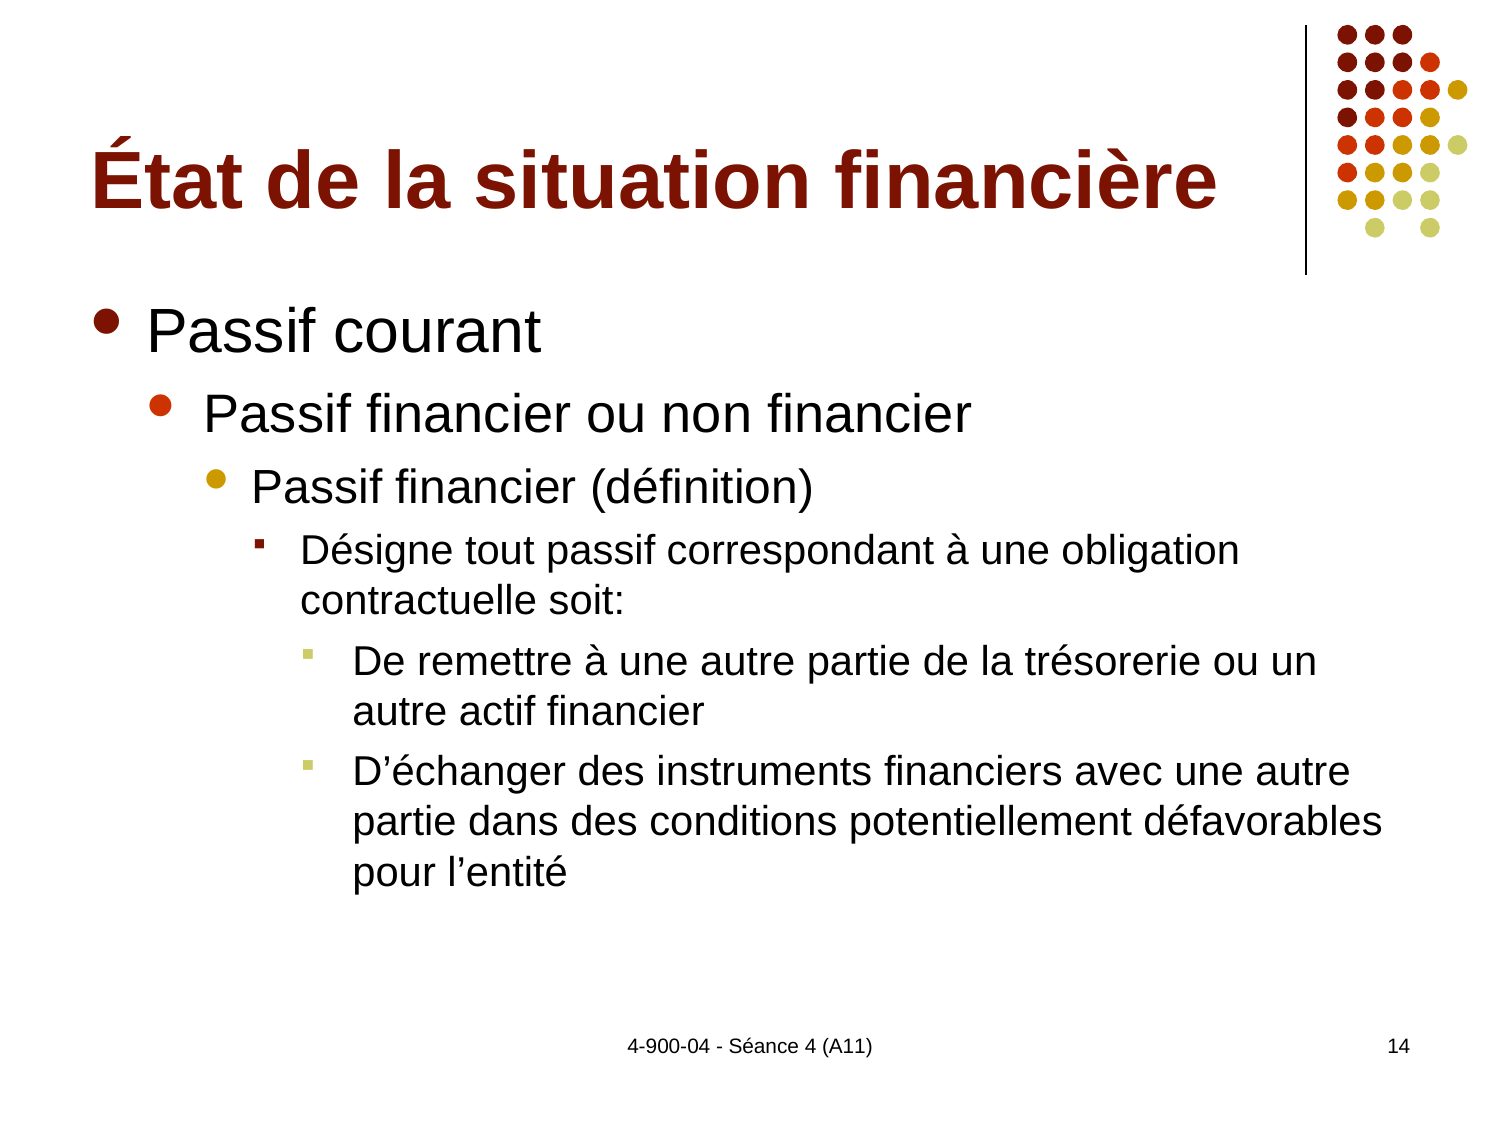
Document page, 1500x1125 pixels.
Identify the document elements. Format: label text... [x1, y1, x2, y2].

list Passif courant Passif financier ou non financier Passif financier (définition) Désigne tout passif correspondant à une obligation contractuelle soit: De remettre à une autre partie de la trésorerie ou un autre actif financier D’échanger des instruments financiers avec une autre partie dans des conditions potentiellement défavorables pour l’entité [75, 282, 1426, 1006]
text_box 4-900-04 - Séance 4 (A11) [512, 1025, 988, 1101]
text_box <numéro> [1074, 1025, 1426, 1101]
title État de la situation financière [74, 20, 1313, 233]
